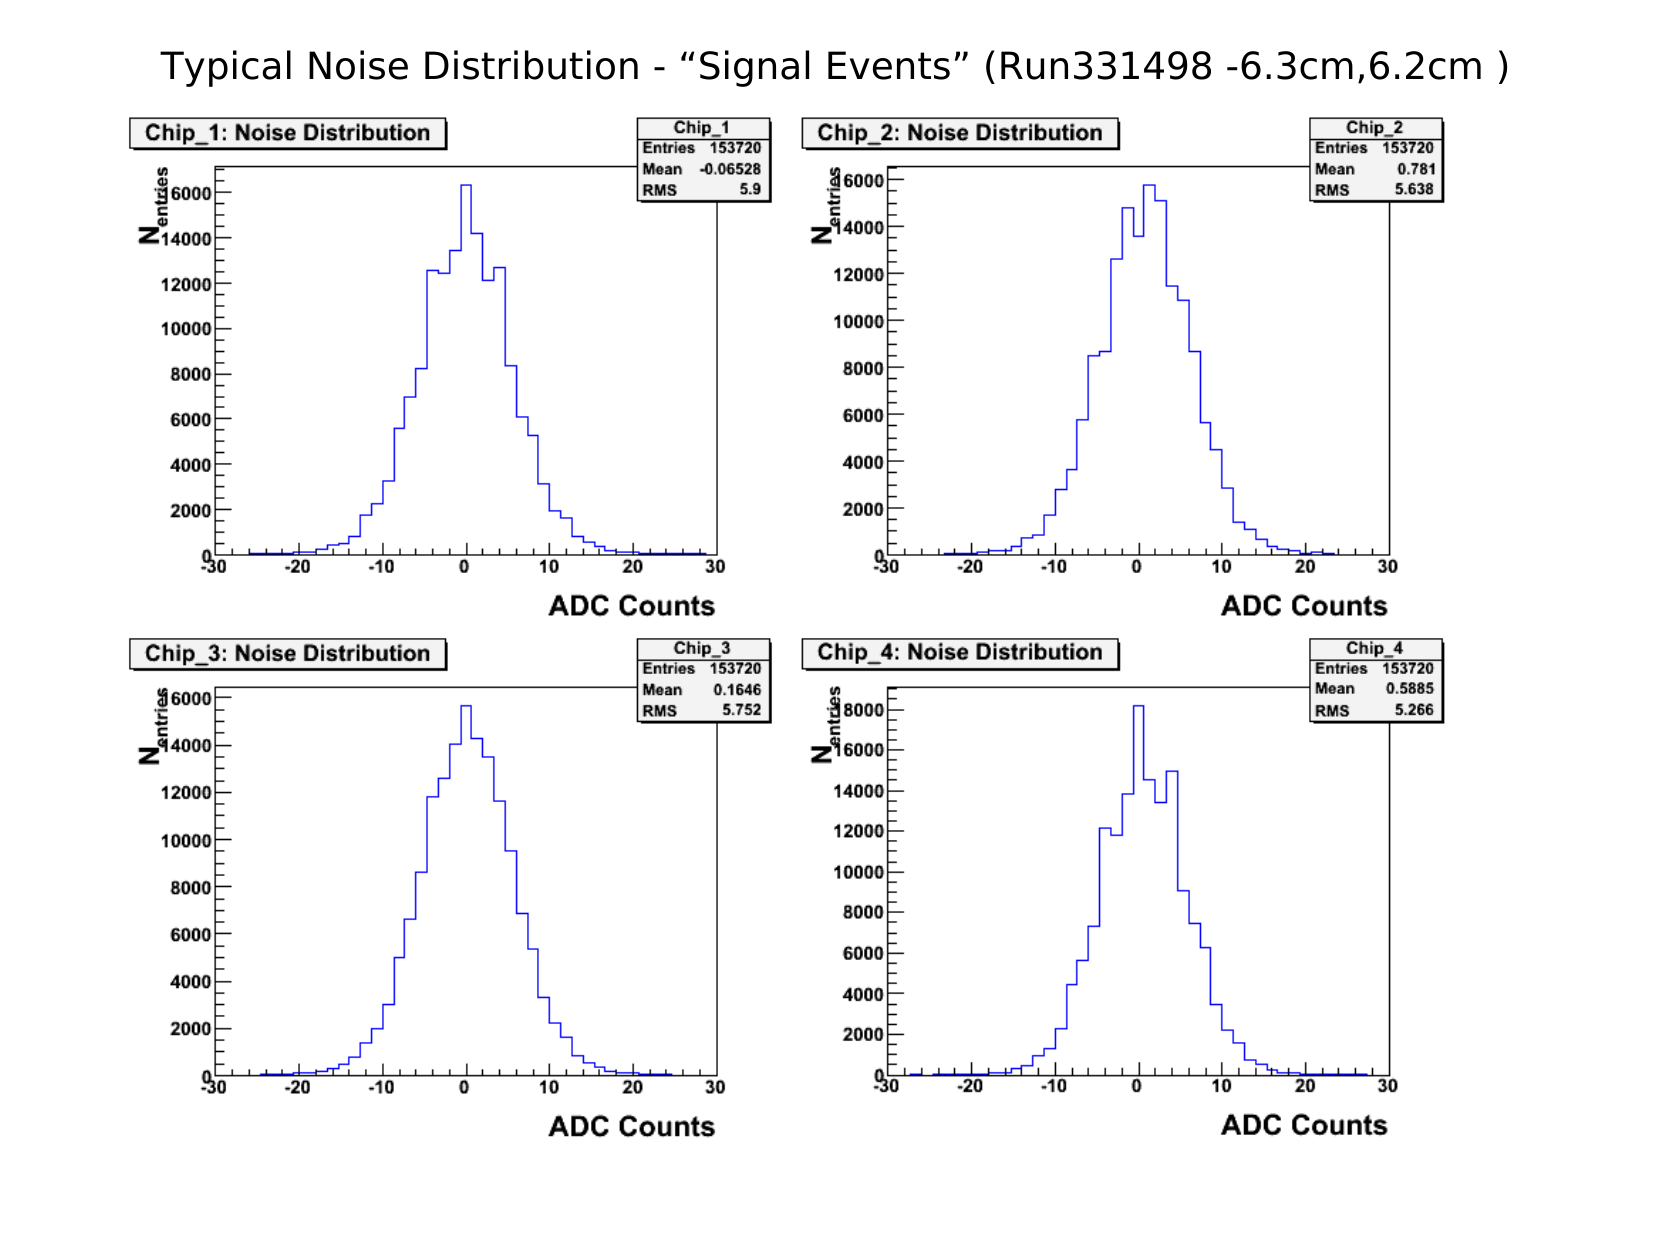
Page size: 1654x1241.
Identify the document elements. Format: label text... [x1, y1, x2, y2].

text_box Typical Noise Distribution - “Signal Events” (Run331498 -6.3cm,6.2cm ) [146, 37, 1501, 96]
picture [118, 112, 1463, 1152]
